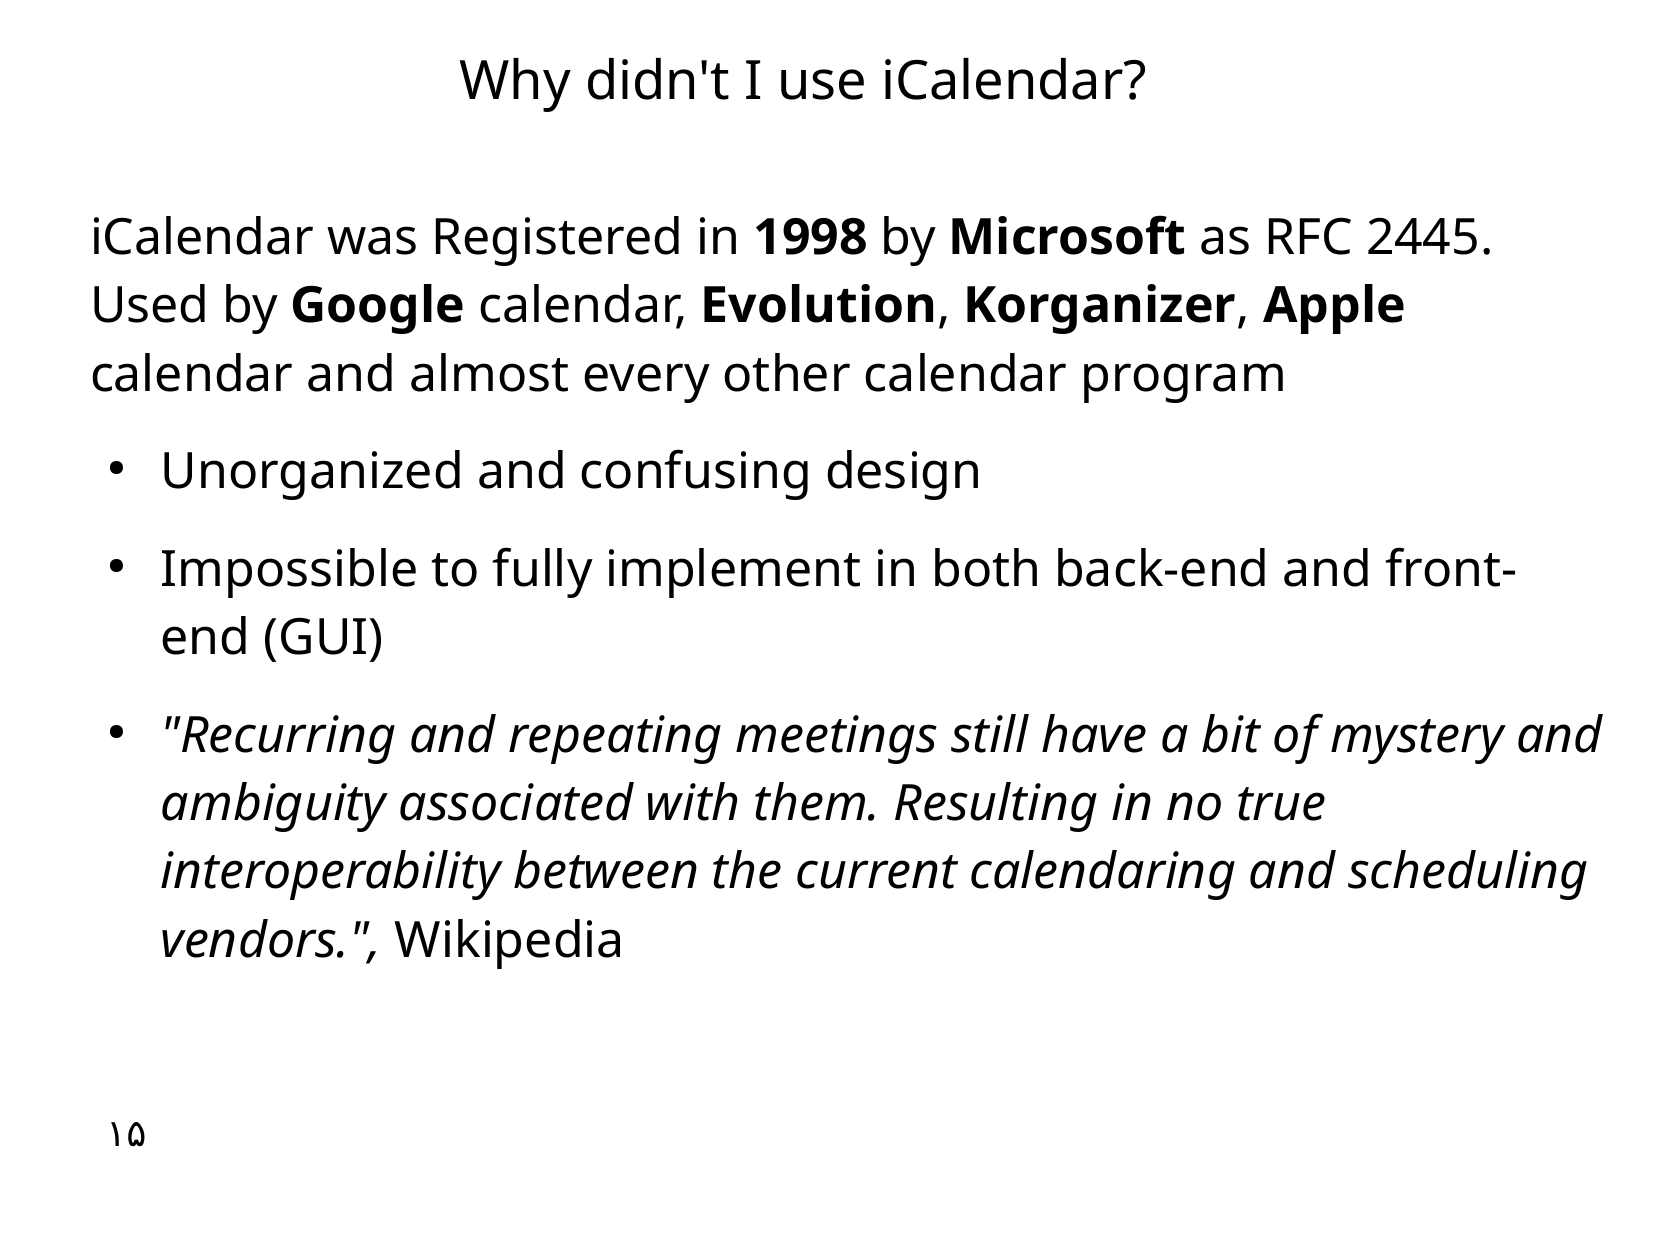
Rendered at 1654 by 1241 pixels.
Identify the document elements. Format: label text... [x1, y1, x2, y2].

list iCalendar was Registered in 1998 by Microsoft as RFC 2445. Used by Google calendar, Evolution, Korganizer, Apple calendar and almost every other calendar program Unorganized and confusing design Impossible to fully implement in both back-end and front-end (GUI) "Recurring and repeating meetings still have a bit of mystery and ambiguity associated with them. Resulting in no true interoperability between the current calendaring and scheduling vendors.", Wikipedia [90, 200, 1606, 1111]
text_box ۱۵ [91, 1104, 156, 1175]
text_box Why didn't I use iCalendar? [368, 41, 1239, 136]
